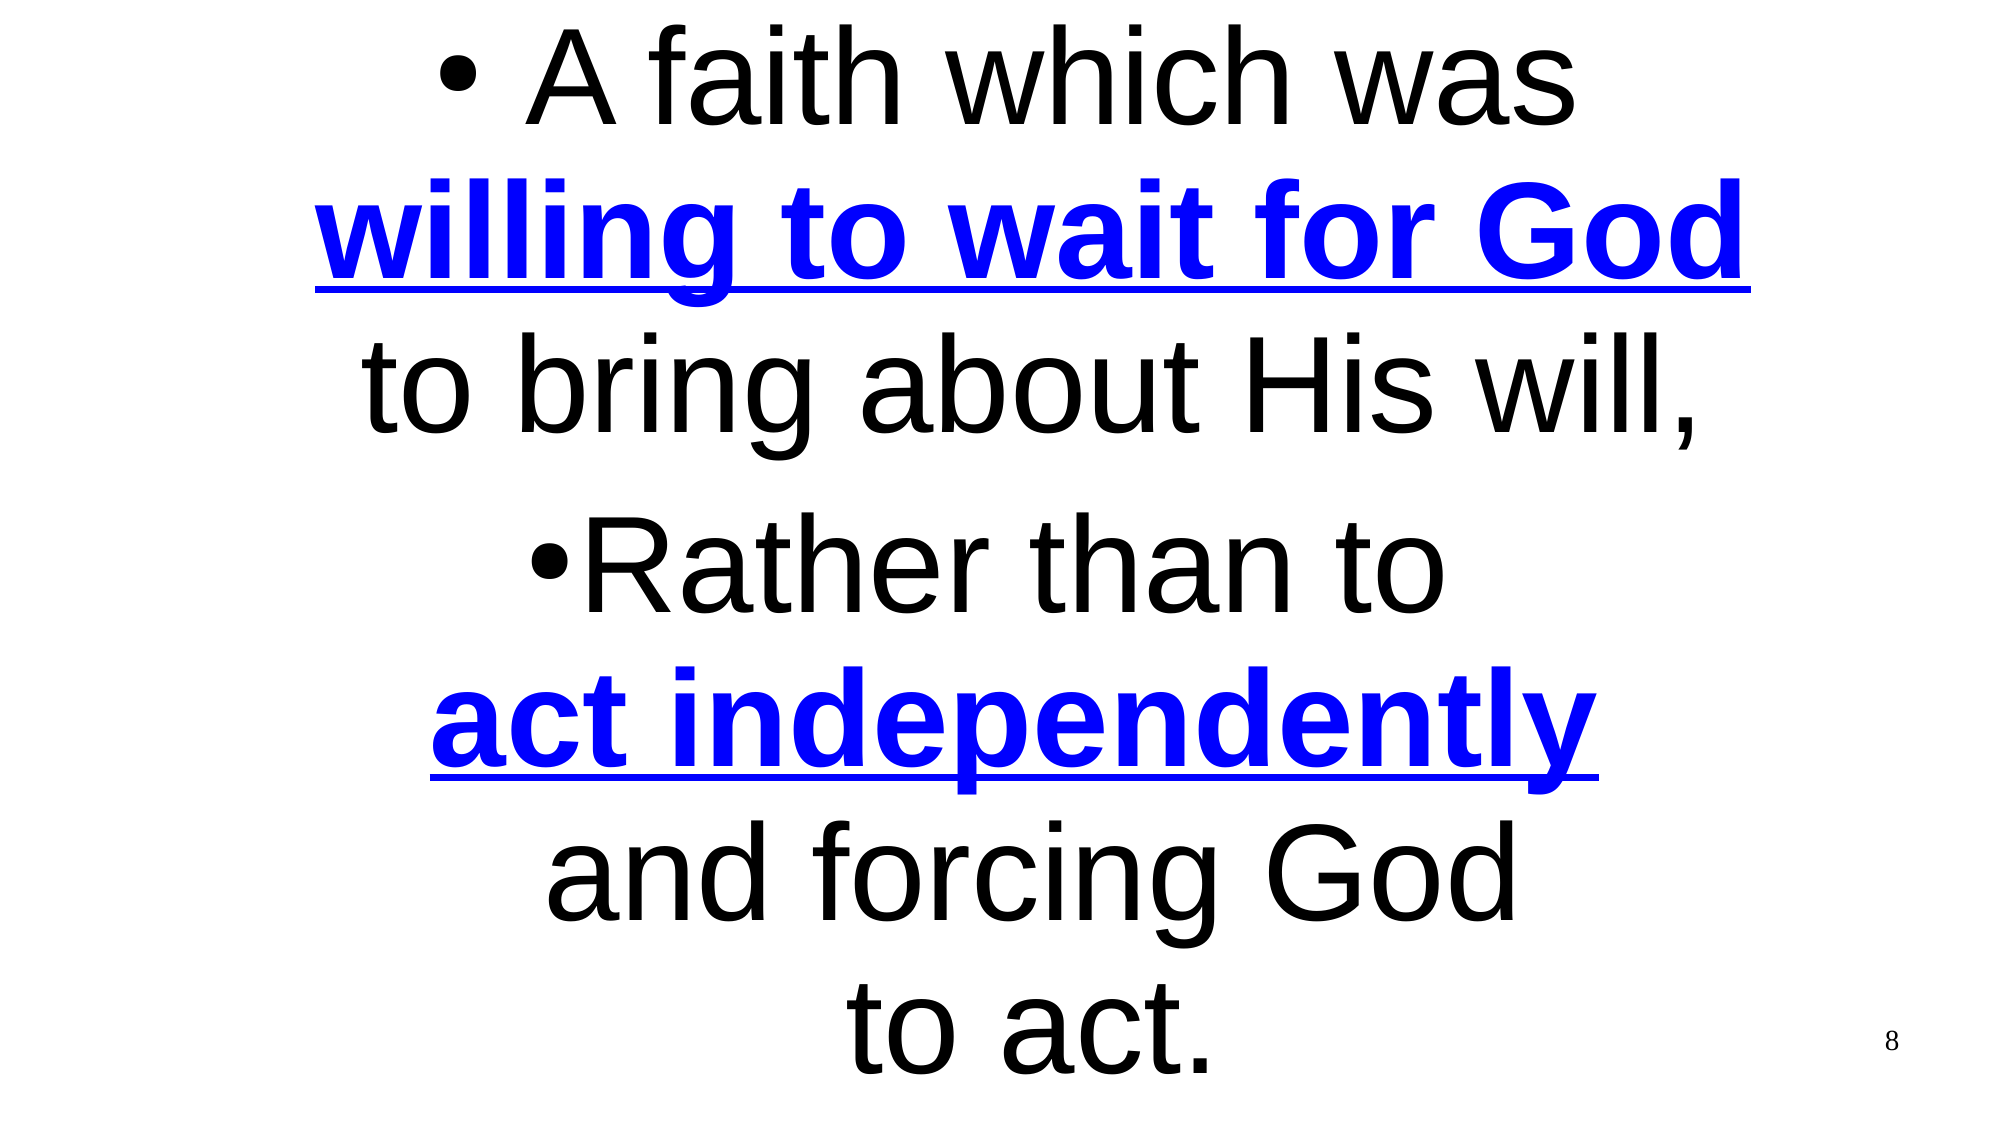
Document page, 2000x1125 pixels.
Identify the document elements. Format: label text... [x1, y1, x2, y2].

list A faith which was willing to wait for God to bring about His will, Rather than to act independently and forcing God to act. [0, 0, 1996, 1123]
